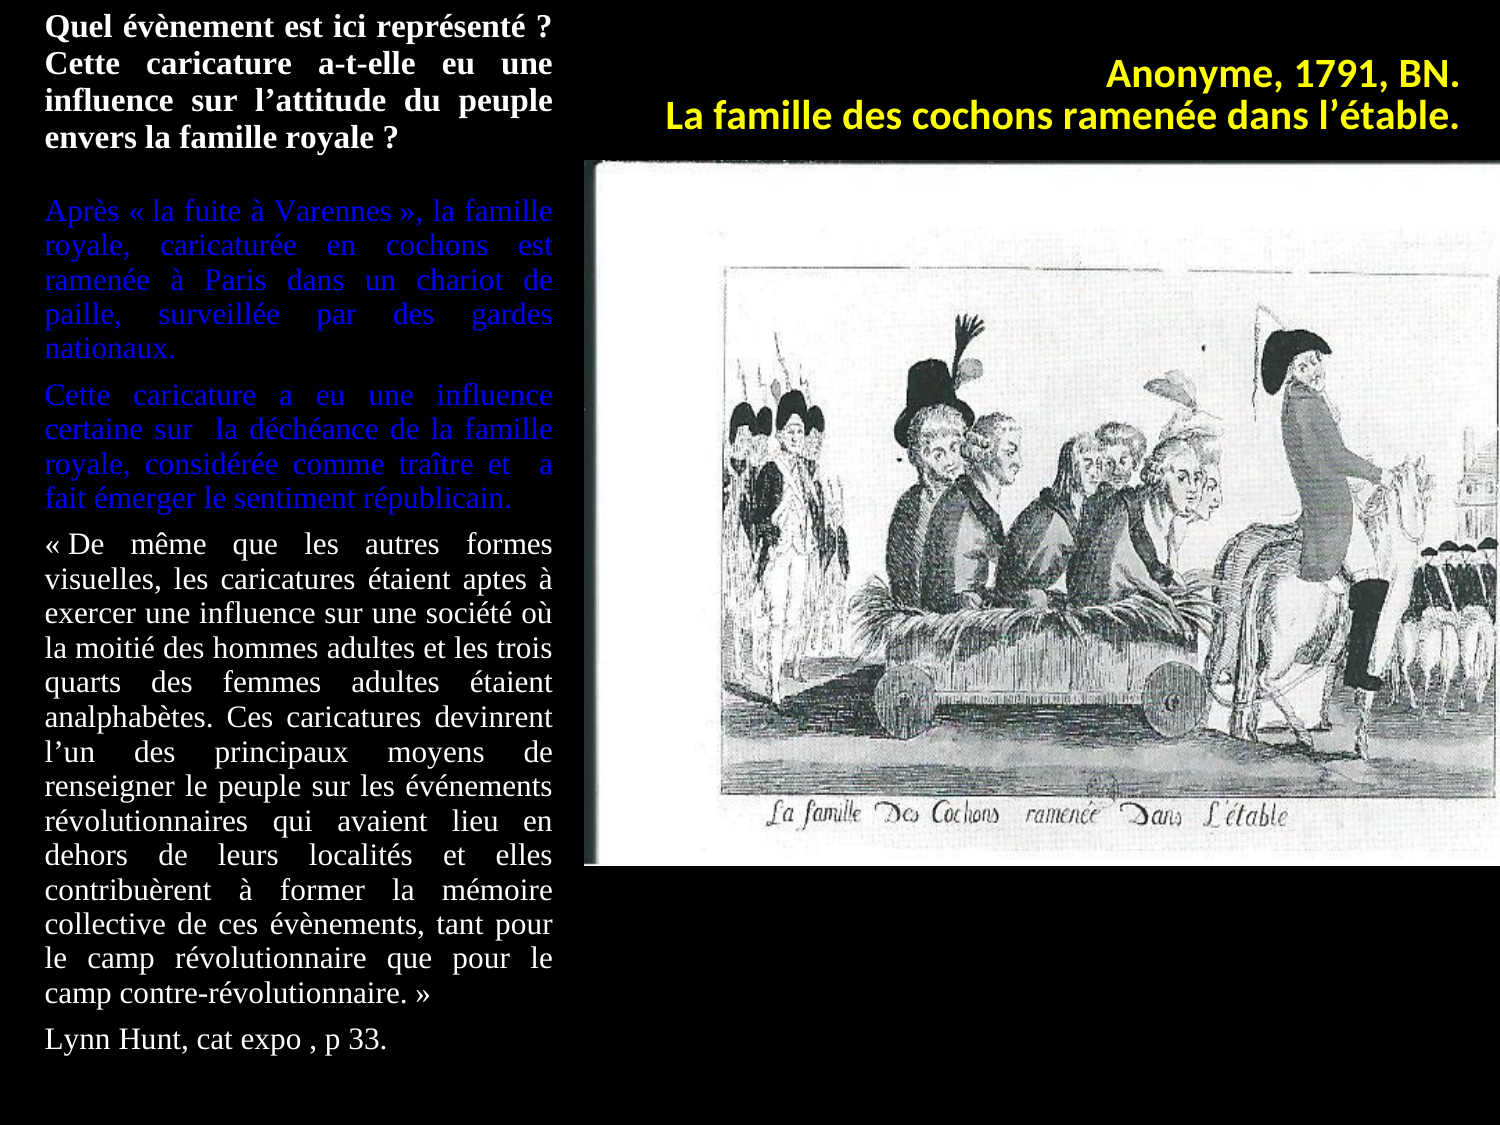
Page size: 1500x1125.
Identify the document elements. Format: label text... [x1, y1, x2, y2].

text_box Anonyme, 1791, BN. La famille des cochons ramenée dans l’étable. [590, 29, 1477, 148]
text_box Quel évènement est ici représenté ? Cette caricature a-t-elle eu une influence sur l’attitude du peuple envers la famille royale ? Après « la fuite à Varennes », la famille royale, caricaturée en cochons est ramenée à Paris dans un chariot de paille, surveillée par des gardes nationaux. Cette caricature a eu une influence certaine sur la déchéance de la famille royale, considérée comme traître et a fait émerger le sentiment républicain. « De même que les autres formes visuelles, les caricatures étaient aptes à exercer une influence sur une société où la moitié des hommes adultes et les trois quarts des femmes adultes étaient analphabètes. Ces caricatures devinrent l’un des principaux moyens de renseigner le peuple sur les événements révolutionnaires qui avaient lieu en dehors de leurs localités et elles contribuèrent à former la mémoire collective de ces évènements, tant pour le camp révolutionnaire que pour le camp contre-révolutionnaire. » Lynn Hunt, cat expo , p 33. [29, 0, 569, 1024]
picture [584, 160, 1500, 866]
